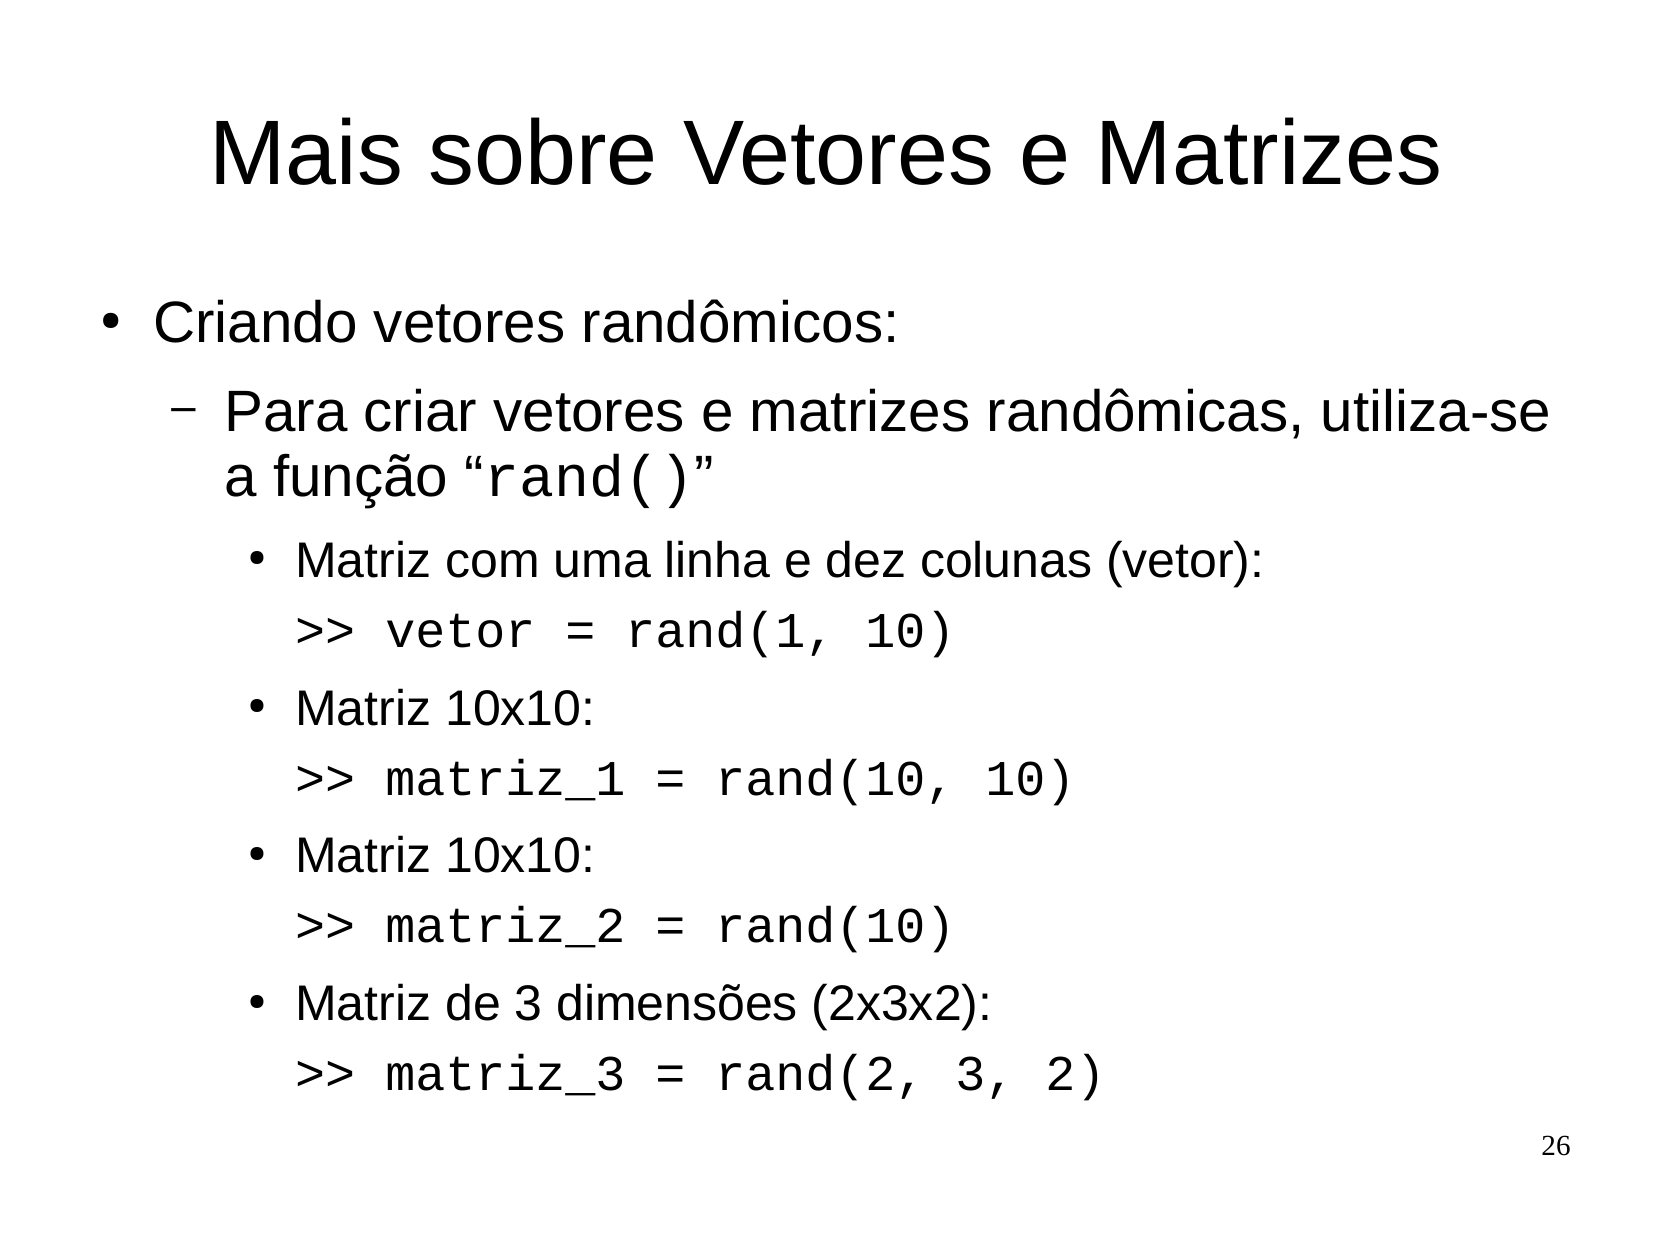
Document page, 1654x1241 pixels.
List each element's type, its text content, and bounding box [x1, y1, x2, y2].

list Criando vetores randômicos: Para criar vetores e matrizes randômicas, utiliza-se a função “rand()” Matriz com uma linha e dez colunas (vetor): >> vetor = rand(1, 10) Matriz 10x10: >> matriz_1 = rand(10, 10) Matriz 10x10: >> matriz_2 = rand(10) Matriz de 3 dimensões (2x3x2): >> matriz_3 = rand(2, 3, 2) [82, 290, 1571, 1123]
title Mais sobre Vetores e Matrizes [82, 49, 1571, 257]
